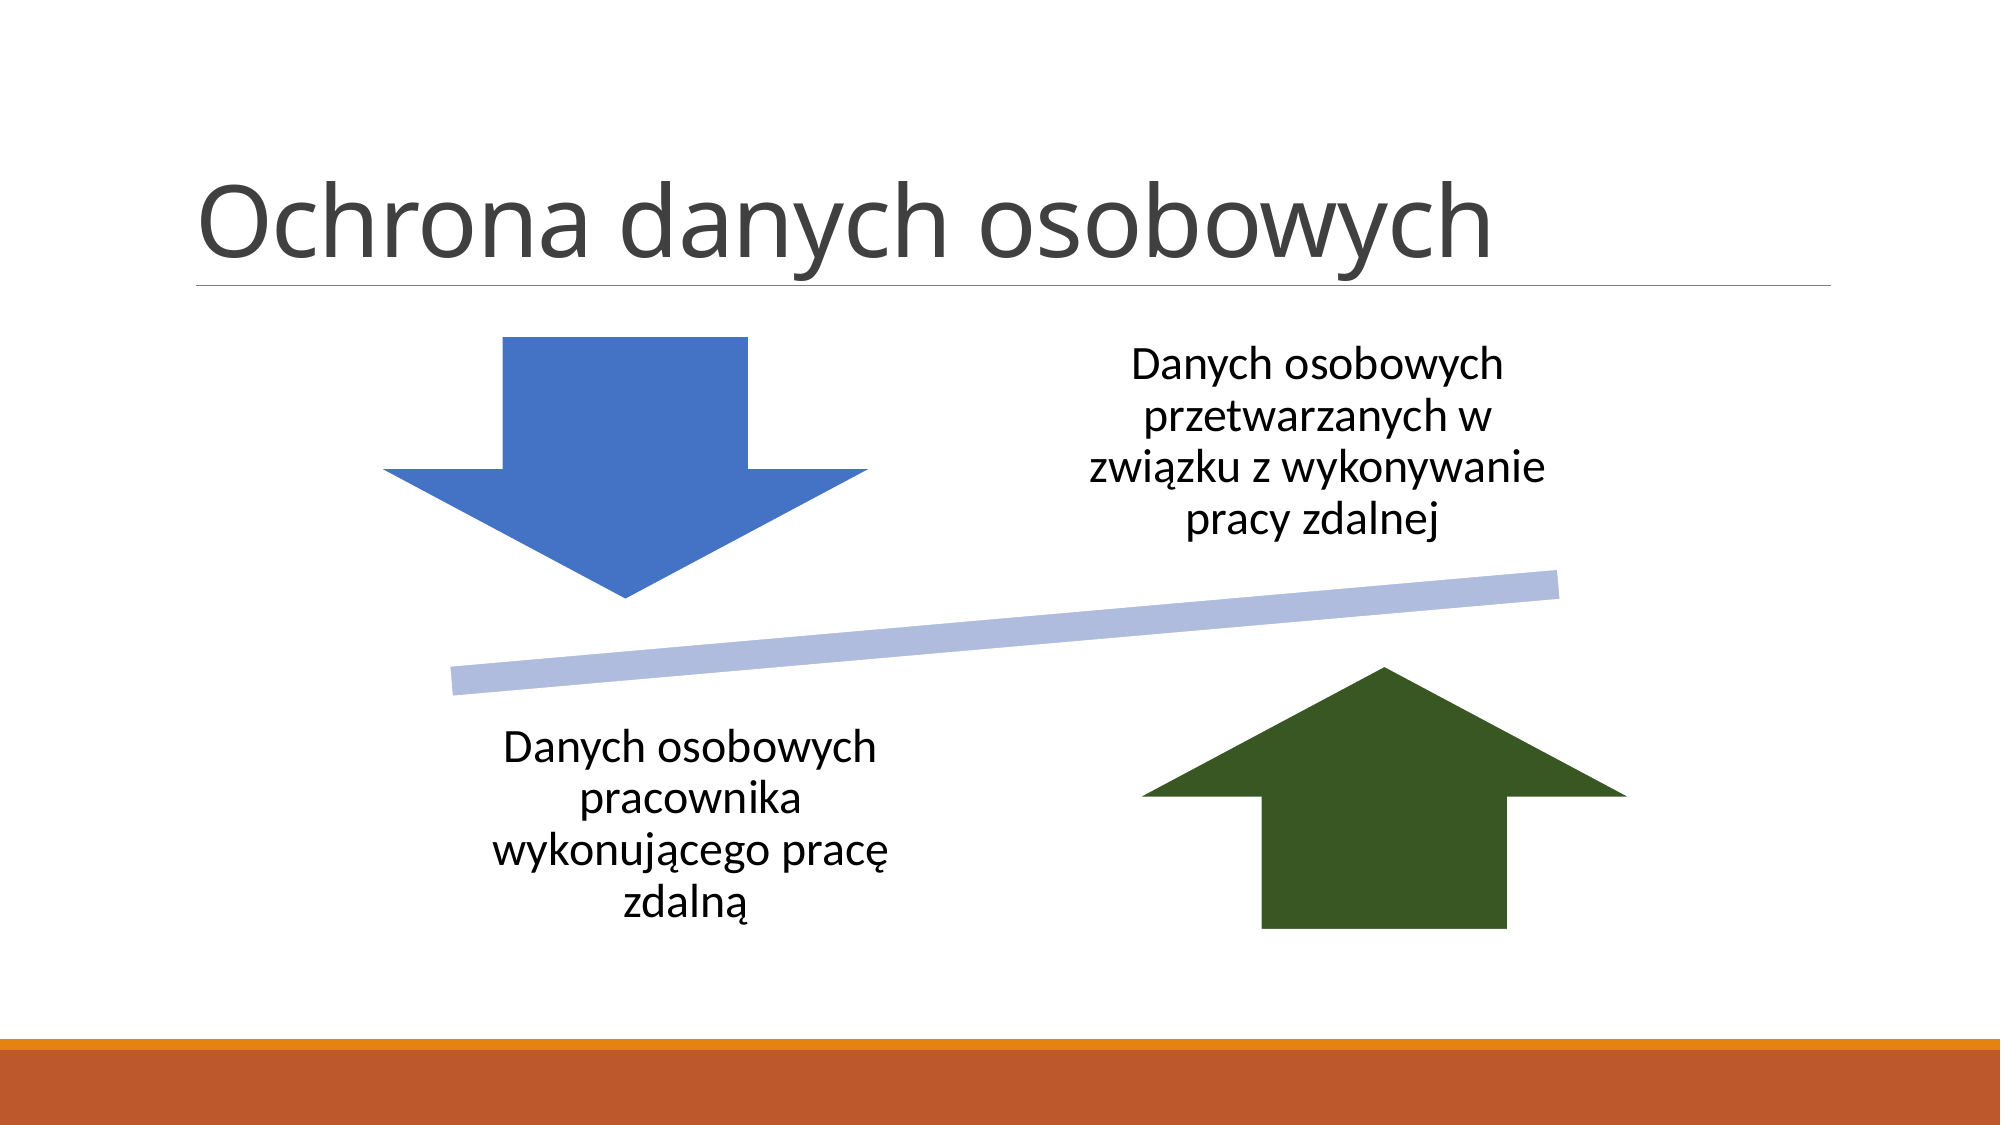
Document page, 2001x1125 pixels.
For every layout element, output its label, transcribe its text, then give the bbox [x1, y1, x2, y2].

text_box Danych osobowych przetwarzanych w związku z wykonywanie pracy zdalnej [1054, 302, 1583, 581]
text_box [1136, 665, 1632, 930]
text_box [377, 335, 874, 600]
text_box Danych osobowych pracownika wykonującego pracę zdalną [427, 685, 956, 963]
text_box [449, 581, 1561, 685]
title Ochrona danych osobowych [180, 47, 1831, 286]
